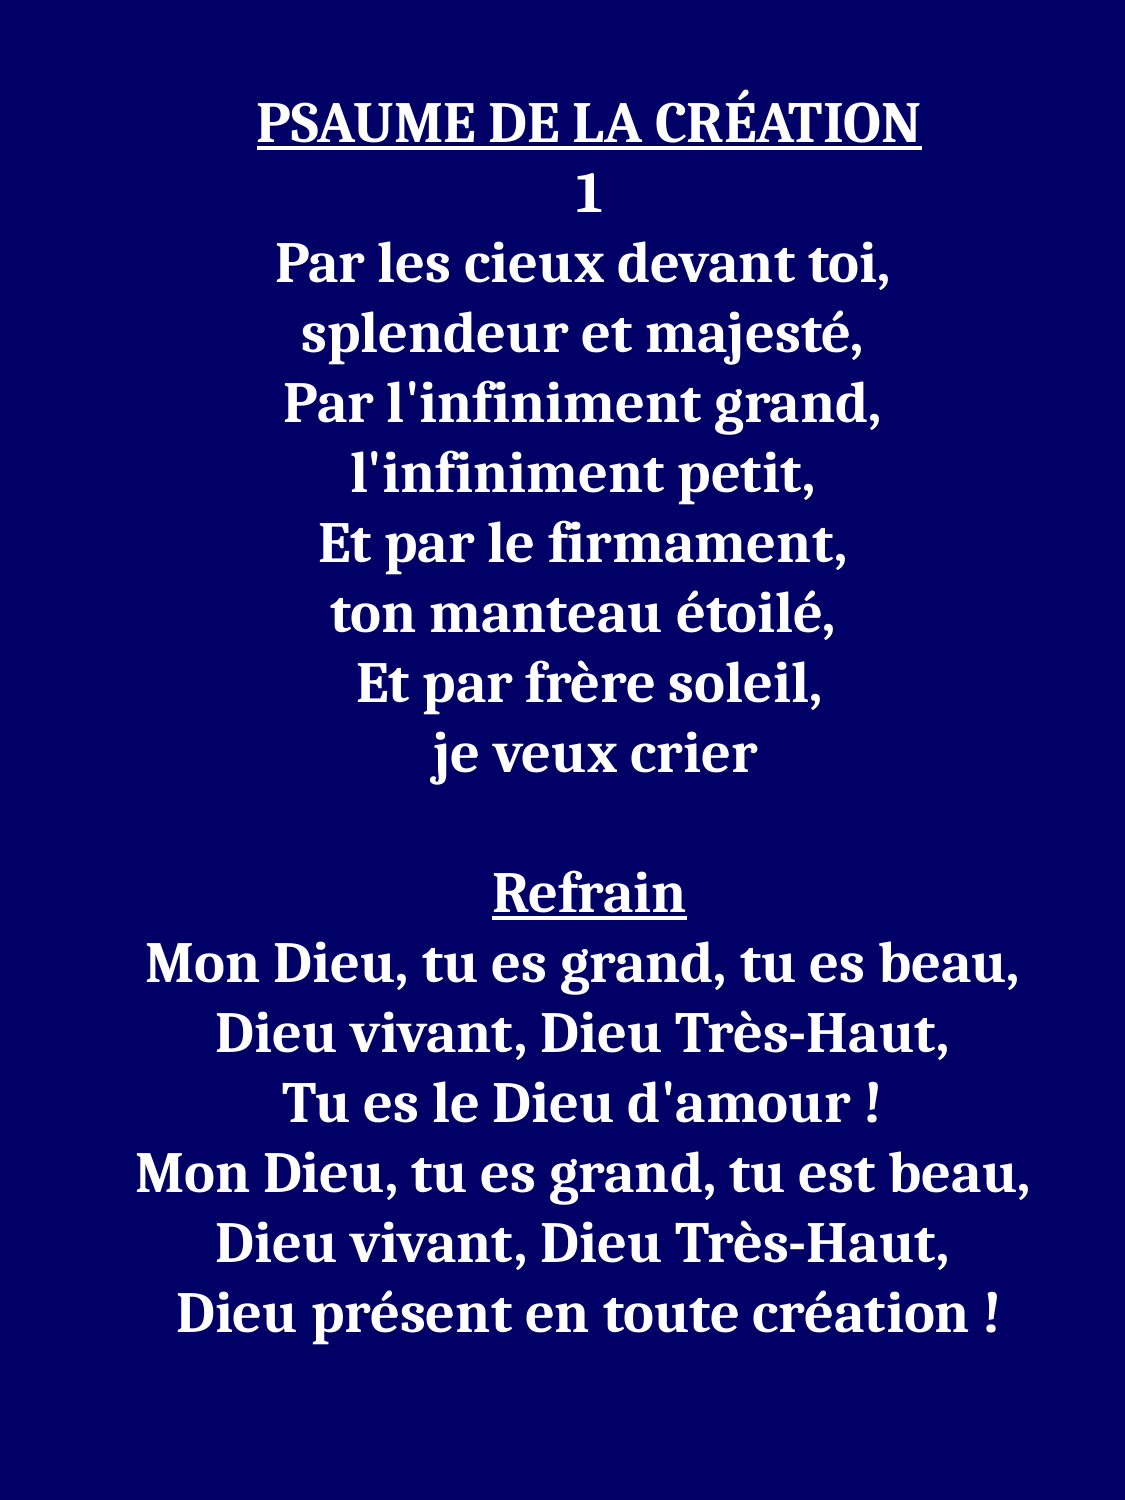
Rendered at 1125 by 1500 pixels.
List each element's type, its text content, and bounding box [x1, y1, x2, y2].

text_box PSAUME DE LA CRÉATION 1 Par les cieux devant toi, splendeur et majesté, Par l'infiniment grand, l'infiniment petit, Et par le firmament, ton manteau étoilé, Et par frère soleil, je veux crier Refrain Mon Dieu, tu es grand, tu es beau, Dieu vivant, Dieu Très-Haut, Tu es le Dieu d'amour ! Mon Dieu, tu es grand, tu est beau, Dieu vivant, Dieu Très-Haut, Dieu présent en toute création ! [54, 76, 1125, 1469]
